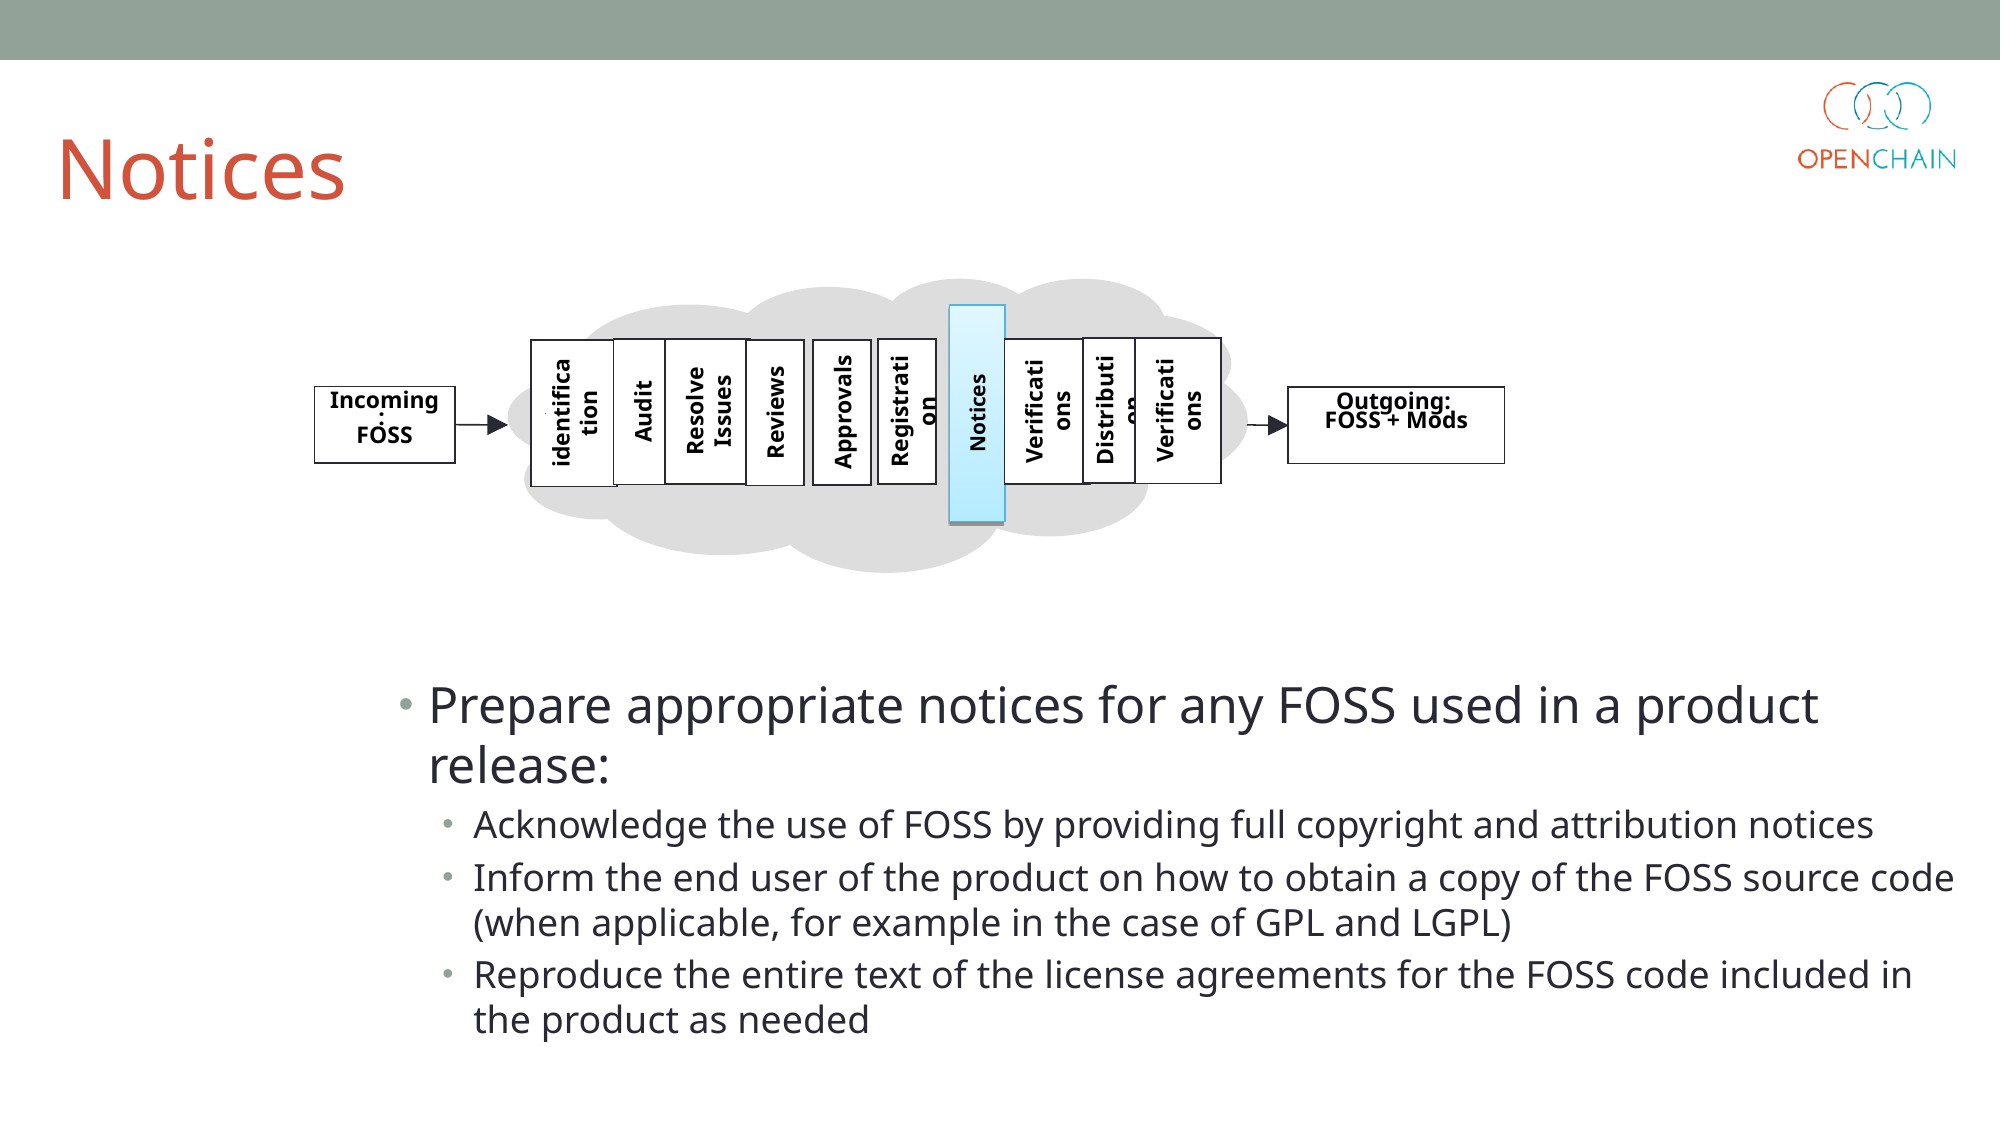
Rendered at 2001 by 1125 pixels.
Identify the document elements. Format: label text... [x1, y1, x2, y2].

text_box Notices [949, 305, 1005, 522]
text_box Outgoing: FOSS + Mods [1288, 386, 1505, 464]
text_box Incoming: FOSS [314, 386, 455, 464]
text_box Resolve Issues [664, 338, 751, 485]
picture [1798, 82, 1955, 169]
text_box [1221, 340, 1248, 462]
text_box Approvals [812, 339, 871, 485]
text_box Reviews [745, 340, 804, 486]
text_box identification [531, 340, 617, 487]
text_box Audit [613, 339, 664, 485]
list Prepare appropriate notices for any FOSS used in a product release: Acknowledge the use of FOSS by providing full copyright and attribution notices Inform the end user of the product on how to obtain a copy of the FOSS source code (when applicable, for example in the case of GPL and LGPL) Reproduce the entire text of the license agreements for the FOSS code included in the product as needed [357, 643, 2000, 1055]
text_box Registration [877, 338, 936, 485]
text_box Verifications [1004, 338, 1091, 485]
text_box [507, 387, 531, 447]
text_box Notices [40, 84, 1841, 247]
text_box Verifications [1135, 338, 1221, 484]
text_box Distribution [1083, 337, 1142, 484]
text_box [524, 278, 1219, 573]
